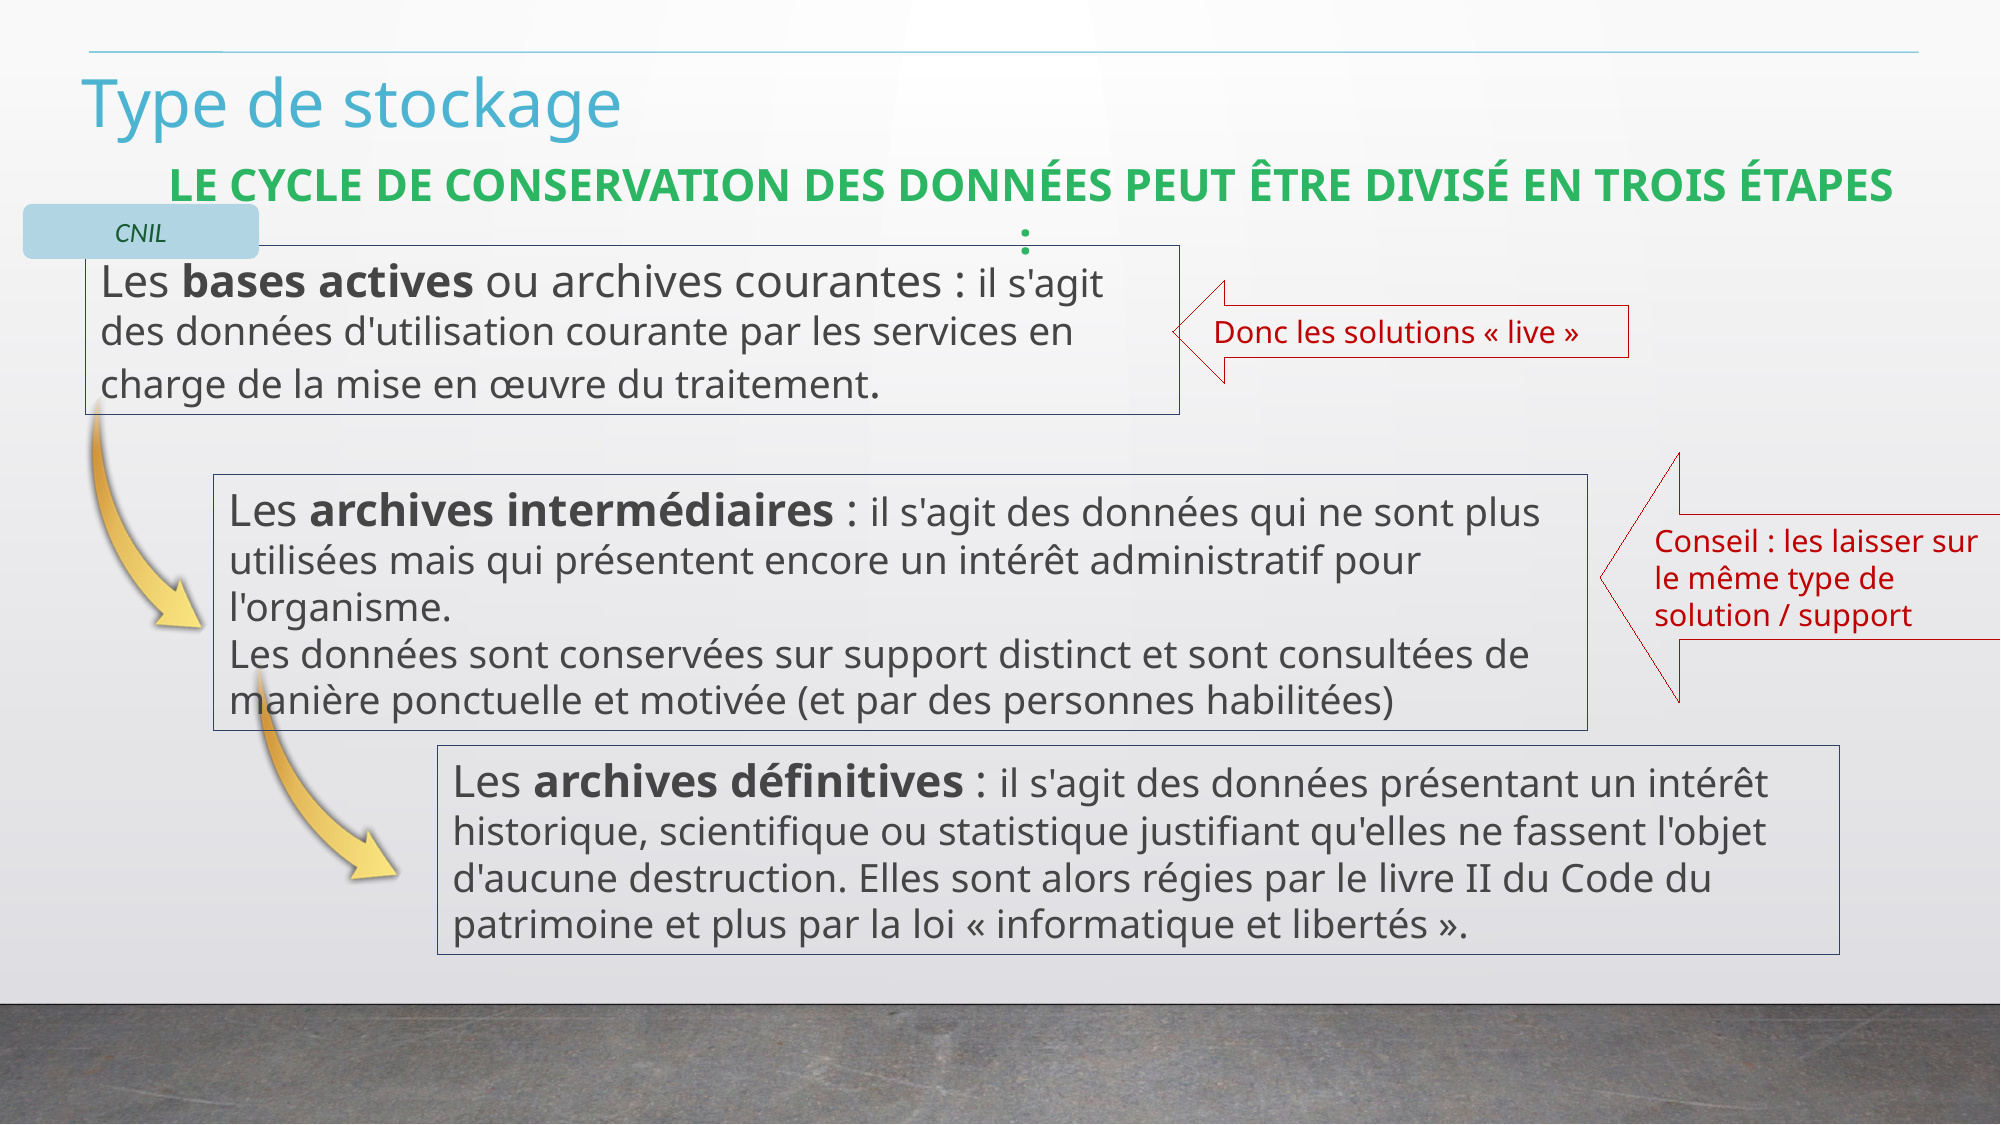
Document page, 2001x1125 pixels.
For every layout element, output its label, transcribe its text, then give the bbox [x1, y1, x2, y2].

text_box Conseil : les laisser sur le même type de solution / support [1600, 452, 2000, 703]
text_box Les archives définitives : il s'agit des données présentant un intérêt historique, scientifique ou statistique justifiant qu'elles ne fassent l'objet d'aucune destruction. Elles sont alors régies par le livre II du Code du patrimoine et plus par la loi « informatique et libertés ». [437, 745, 1840, 955]
text_box le cycle de conservation des données peut être divisé en trois étapes : [150, 141, 1914, 249]
text_box Les archives intermédiaires : il s'agit des données qui ne sont plus utilisées mais qui présentent encore un intérêt administratif pour l'organisme. Les données sont conservées sur support distinct et sont consultées de manière ponctuelle et motivée (et par des personnes habilitées) [213, 474, 1588, 731]
text_box CNIL [22, 203, 260, 259]
picture [4, 411, 213, 659]
text_box Donc les solutions « live » [1172, 280, 1629, 384]
title Type de stockage [66, 52, 1918, 153]
picture [0, 1004, 2000, 1124]
picture [181, 730, 437, 910]
text_box Les bases actives ou archives courantes : il s'agit des données d'utilisation courante par les services en charge de la mise en œuvre du traitement. [85, 249, 1180, 415]
